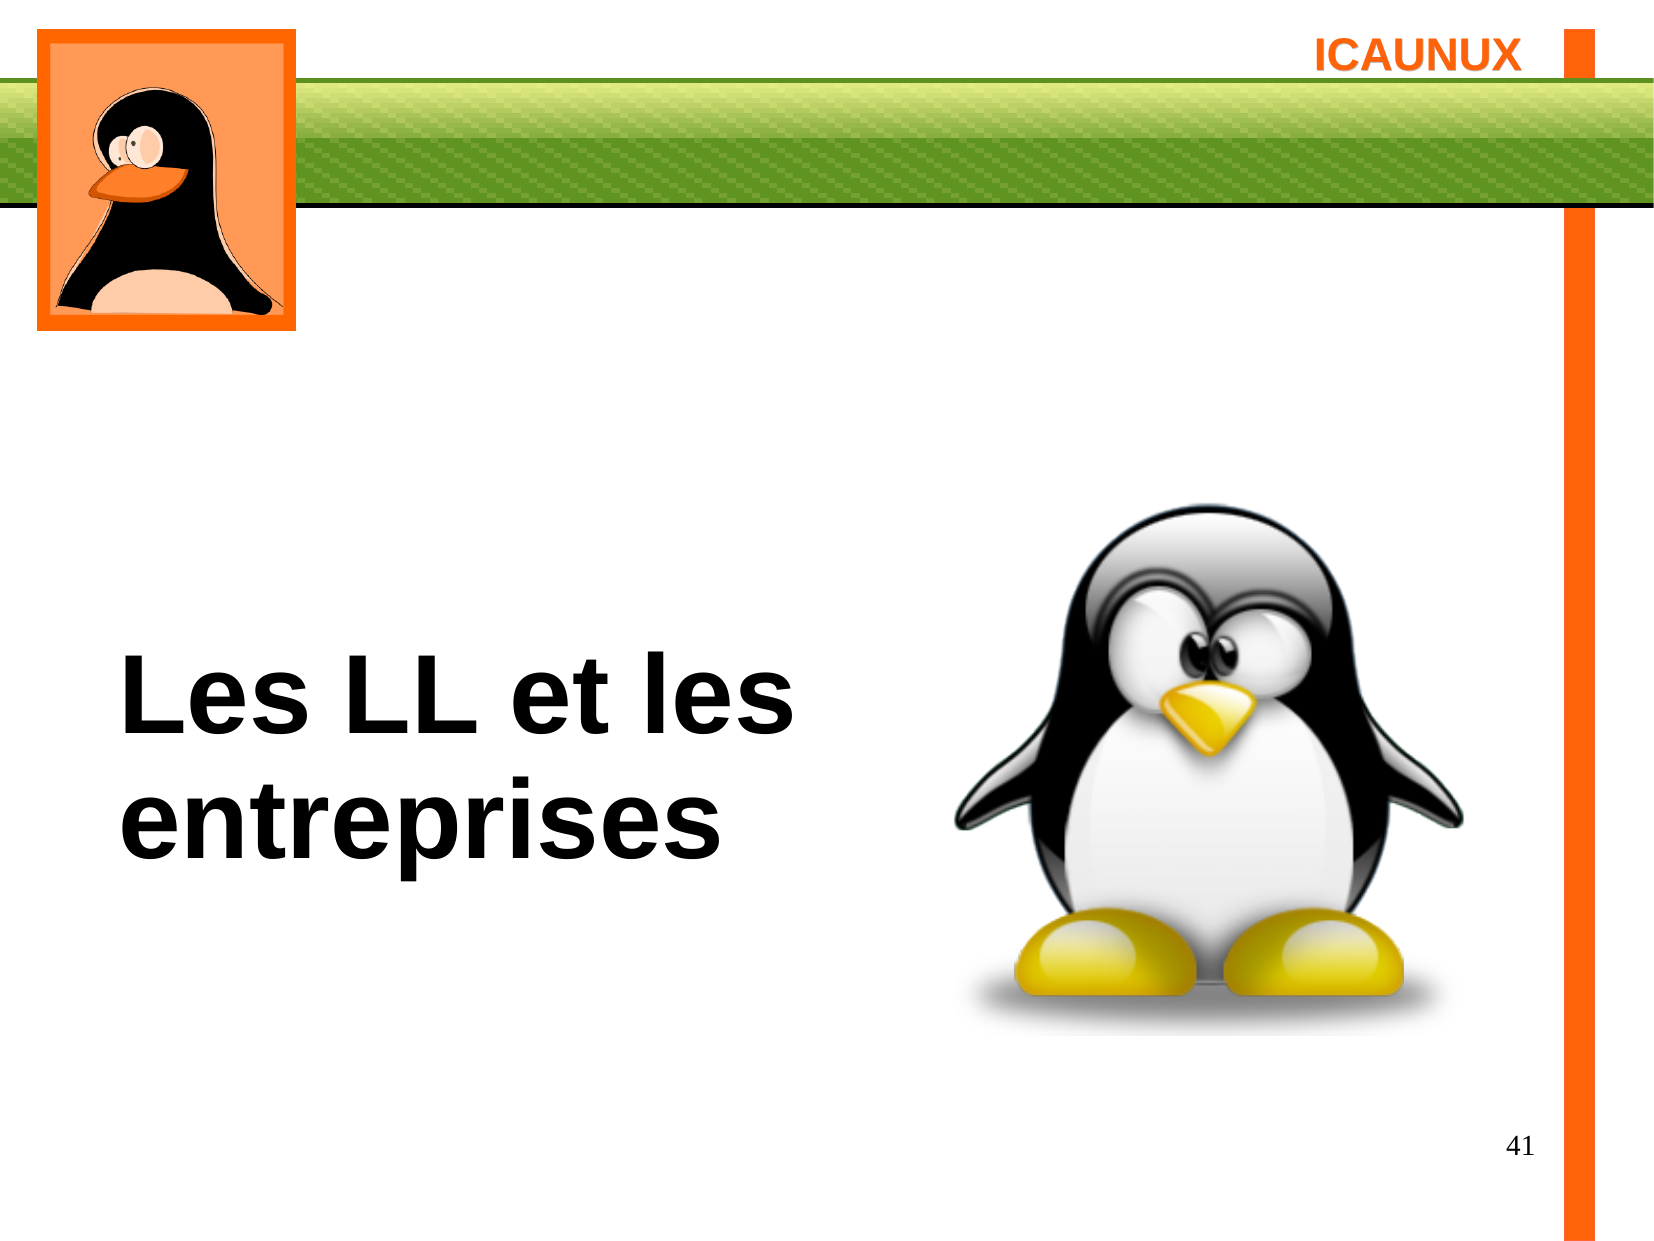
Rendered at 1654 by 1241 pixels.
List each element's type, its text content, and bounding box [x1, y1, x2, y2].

picture [942, 501, 1477, 1036]
picture [0, 29, 1654, 331]
title Les LL et les entreprises [118, 611, 916, 902]
